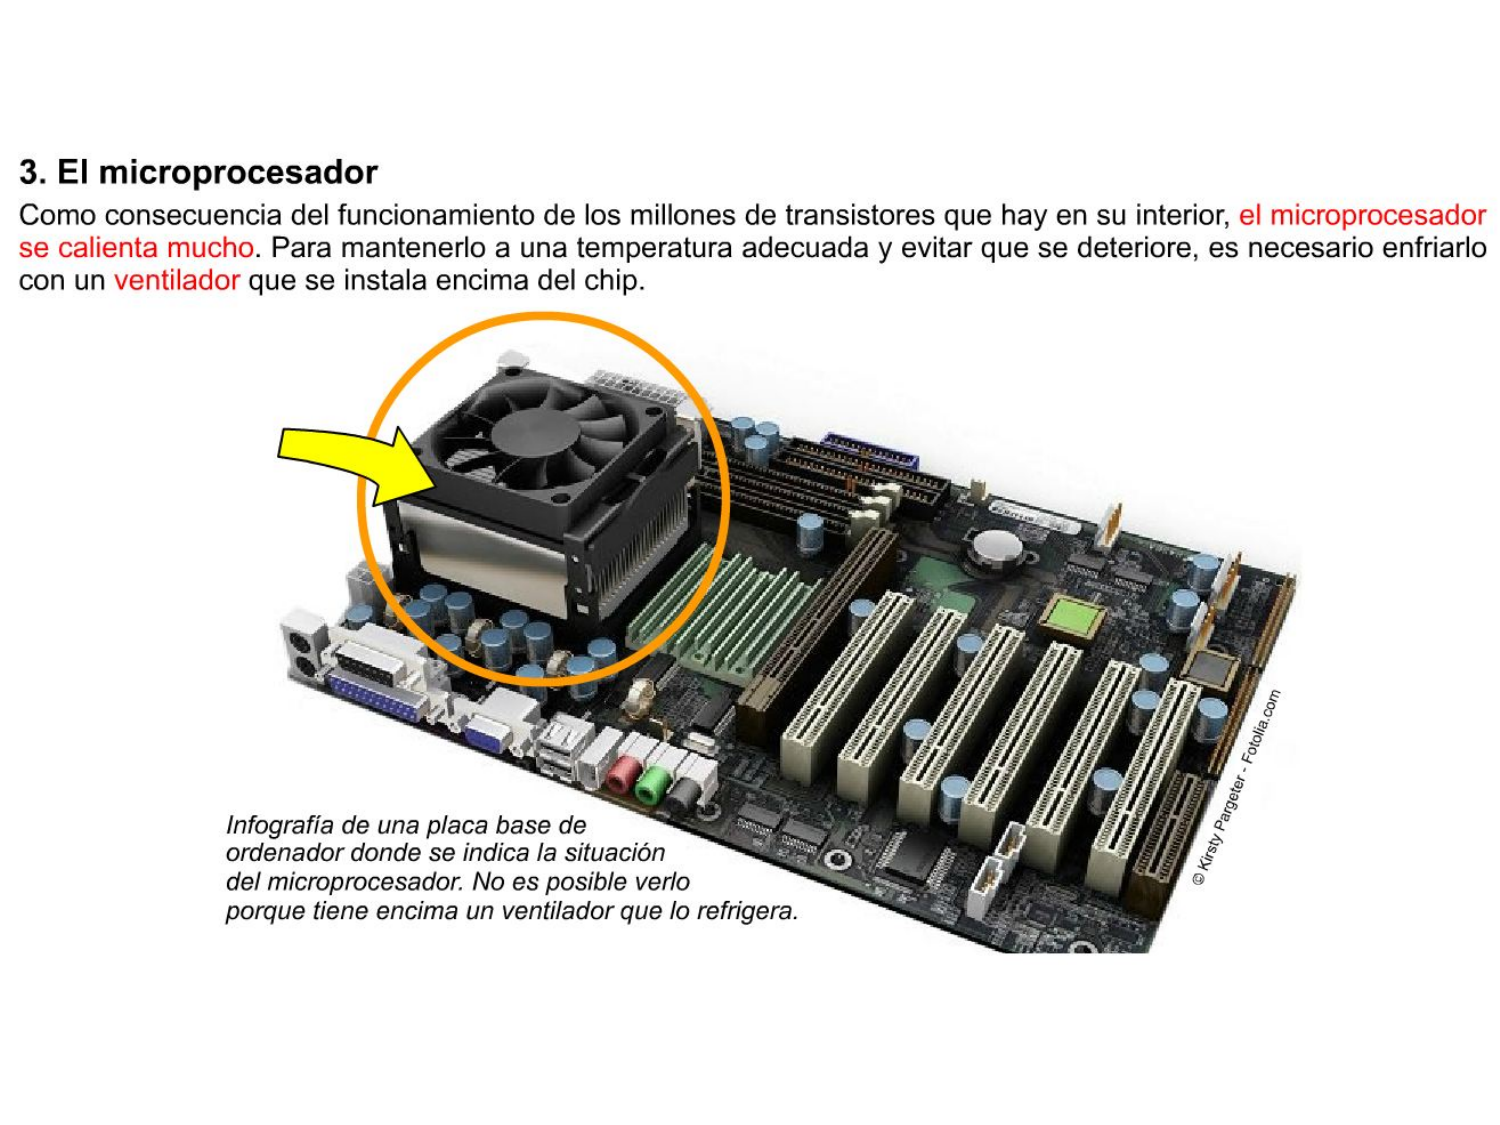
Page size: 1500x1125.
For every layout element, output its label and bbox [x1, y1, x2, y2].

picture [0, 143, 1500, 982]
